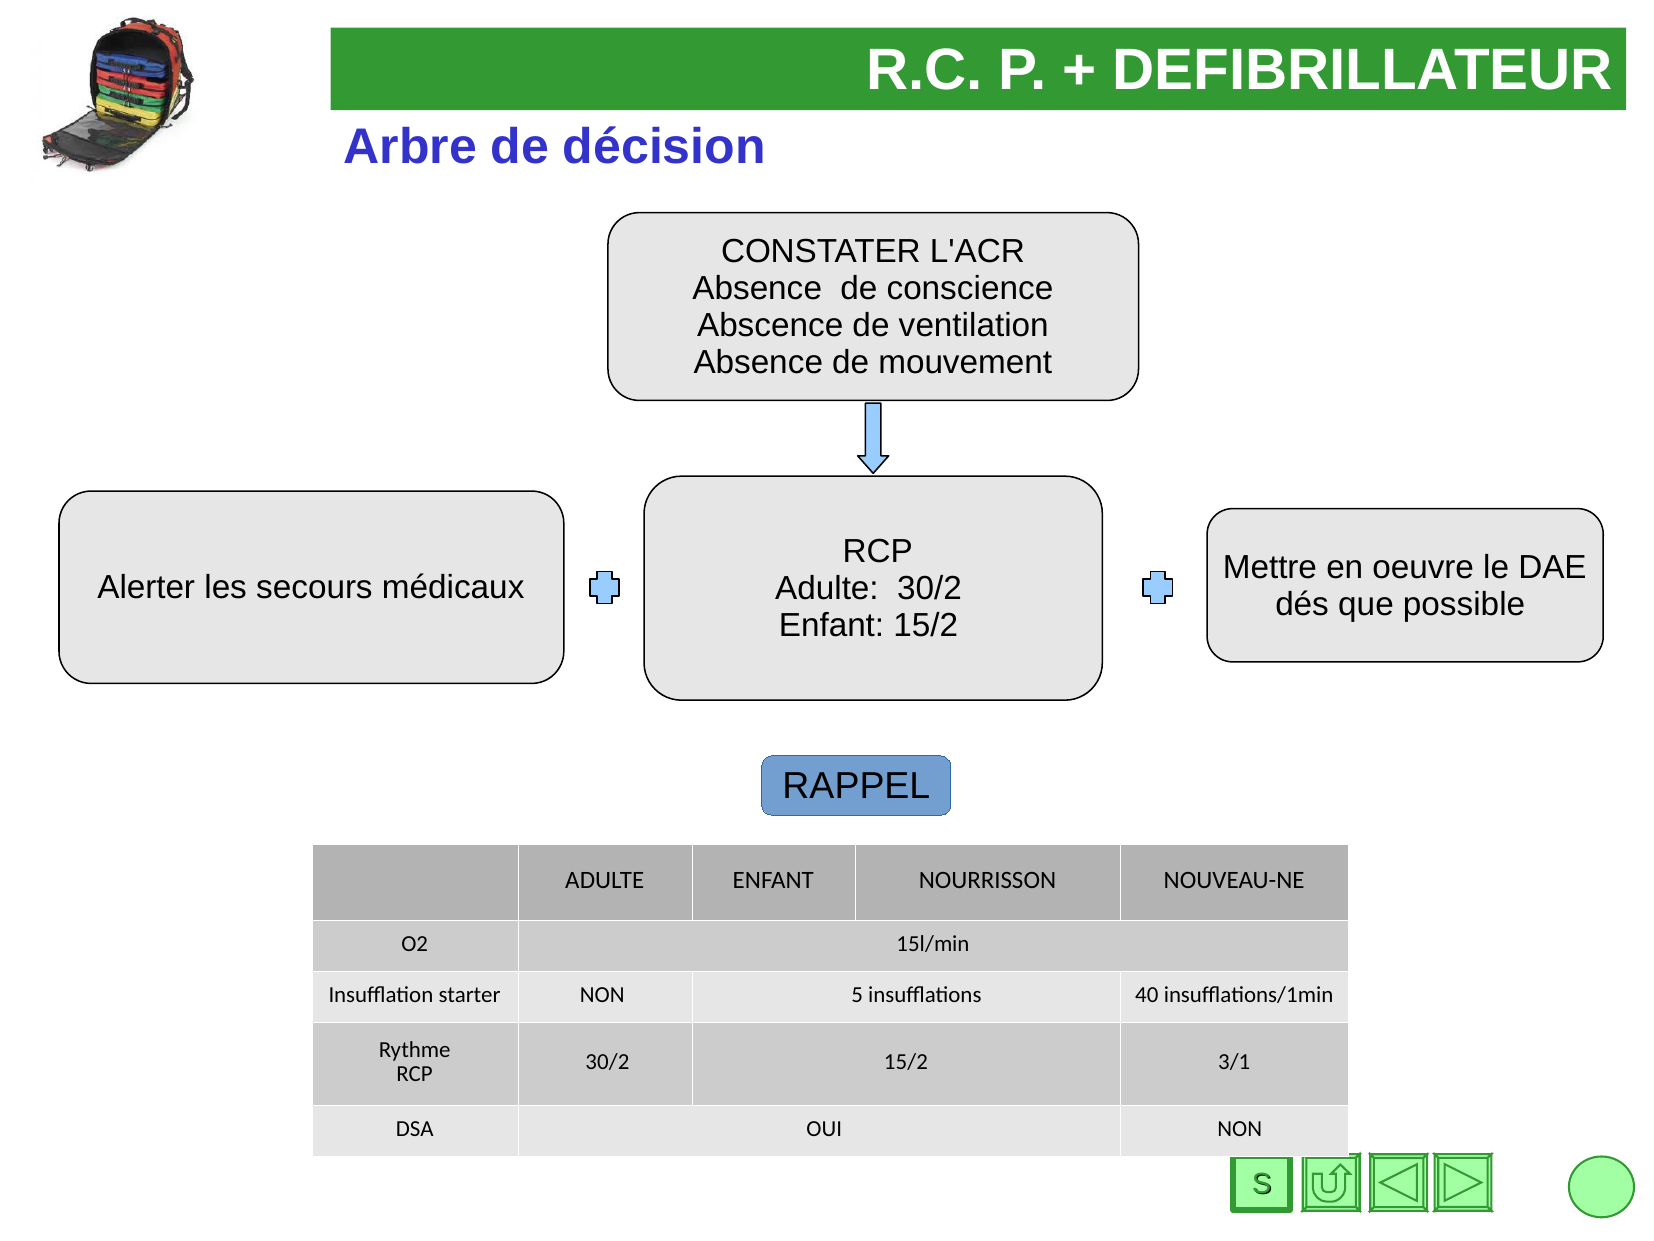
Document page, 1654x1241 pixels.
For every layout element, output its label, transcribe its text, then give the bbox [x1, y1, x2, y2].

table_cell 40 insufflations/1min [1121, 972, 1348, 1022]
text_box [1568, 1156, 1635, 1218]
text_box CONSTATER L'ACR Absence de conscience Abscence de ventilation Absence de mouvement [711, 221, 1036, 392]
text_box [644, 496, 648, 680]
text_box [1143, 571, 1173, 604]
text_box Mettre en oeuvre le DAE dés que possible [1228, 516, 1582, 655]
text_box [589, 571, 620, 604]
table_cell 3/1 [1121, 1023, 1348, 1105]
picture [29, 5, 201, 183]
title Arbre de décision [328, 110, 1625, 193]
table_cell DSA [313, 1106, 518, 1156]
text_box [857, 403, 889, 474]
table_header ENFANT [693, 845, 855, 920]
text_box RCP Adulte: 30/2 Enfant: 15/2 [648, 487, 1099, 690]
table_cell O2 [313, 921, 518, 971]
text_box RAPPEL [761, 755, 951, 816]
table_cell 30/2 [519, 1023, 692, 1105]
table_cell 5 insufflations [693, 972, 1120, 1022]
table_cell Insufflation starter [313, 972, 518, 1022]
text_box [1207, 508, 1604, 662]
text_box R.C. P. + DEFIBRILLATEUR [330, 32, 1628, 107]
table_header NOURRISSON [856, 845, 1120, 920]
text_box [607, 212, 1139, 401]
text_box [58, 491, 564, 684]
table_cell OUI [519, 1106, 1120, 1156]
table_cell 15/2 [693, 1023, 1120, 1105]
table_header [313, 845, 518, 920]
table_cell NON [1121, 1106, 1348, 1156]
text_box [1099, 498, 1103, 679]
text_box Alerter les secours médicaux [78, 499, 545, 674]
text_box [655, 690, 1091, 701]
table_cell NON [519, 972, 692, 1022]
table_header NOUVEAU-NE [1121, 845, 1348, 920]
text_box [655, 476, 1092, 487]
table_cell Rythme RCP [313, 1023, 518, 1105]
table_header ADULTE [519, 845, 692, 920]
table_cell 15l/min [519, 921, 1348, 971]
